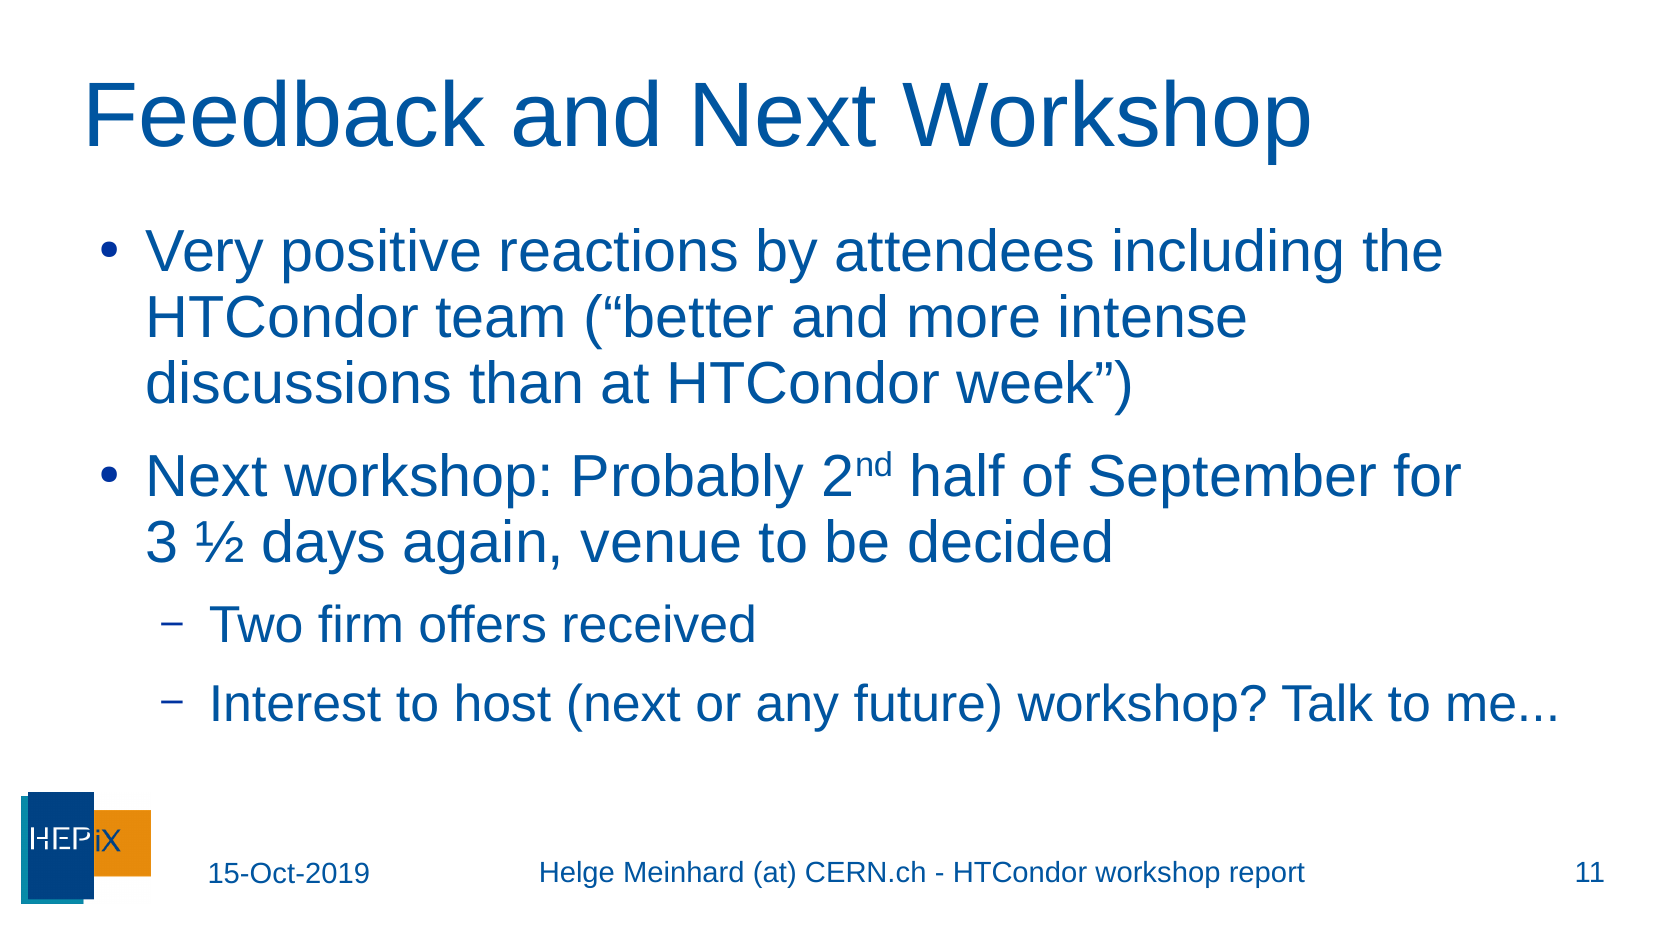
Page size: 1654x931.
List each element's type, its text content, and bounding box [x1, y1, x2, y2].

title Feedback and Next Workshop [82, 37, 1571, 193]
list Very positive reactions by attendees including the HTCondor team (“better and more intense discussions than at HTCondor week”) Next workshop: Probably 2nd half of September for 3 ½ days again, venue to be decided Two firm offers received Interest to host (next or any future) workshop? Talk to me... [82, 217, 1571, 757]
picture [21, 792, 151, 904]
